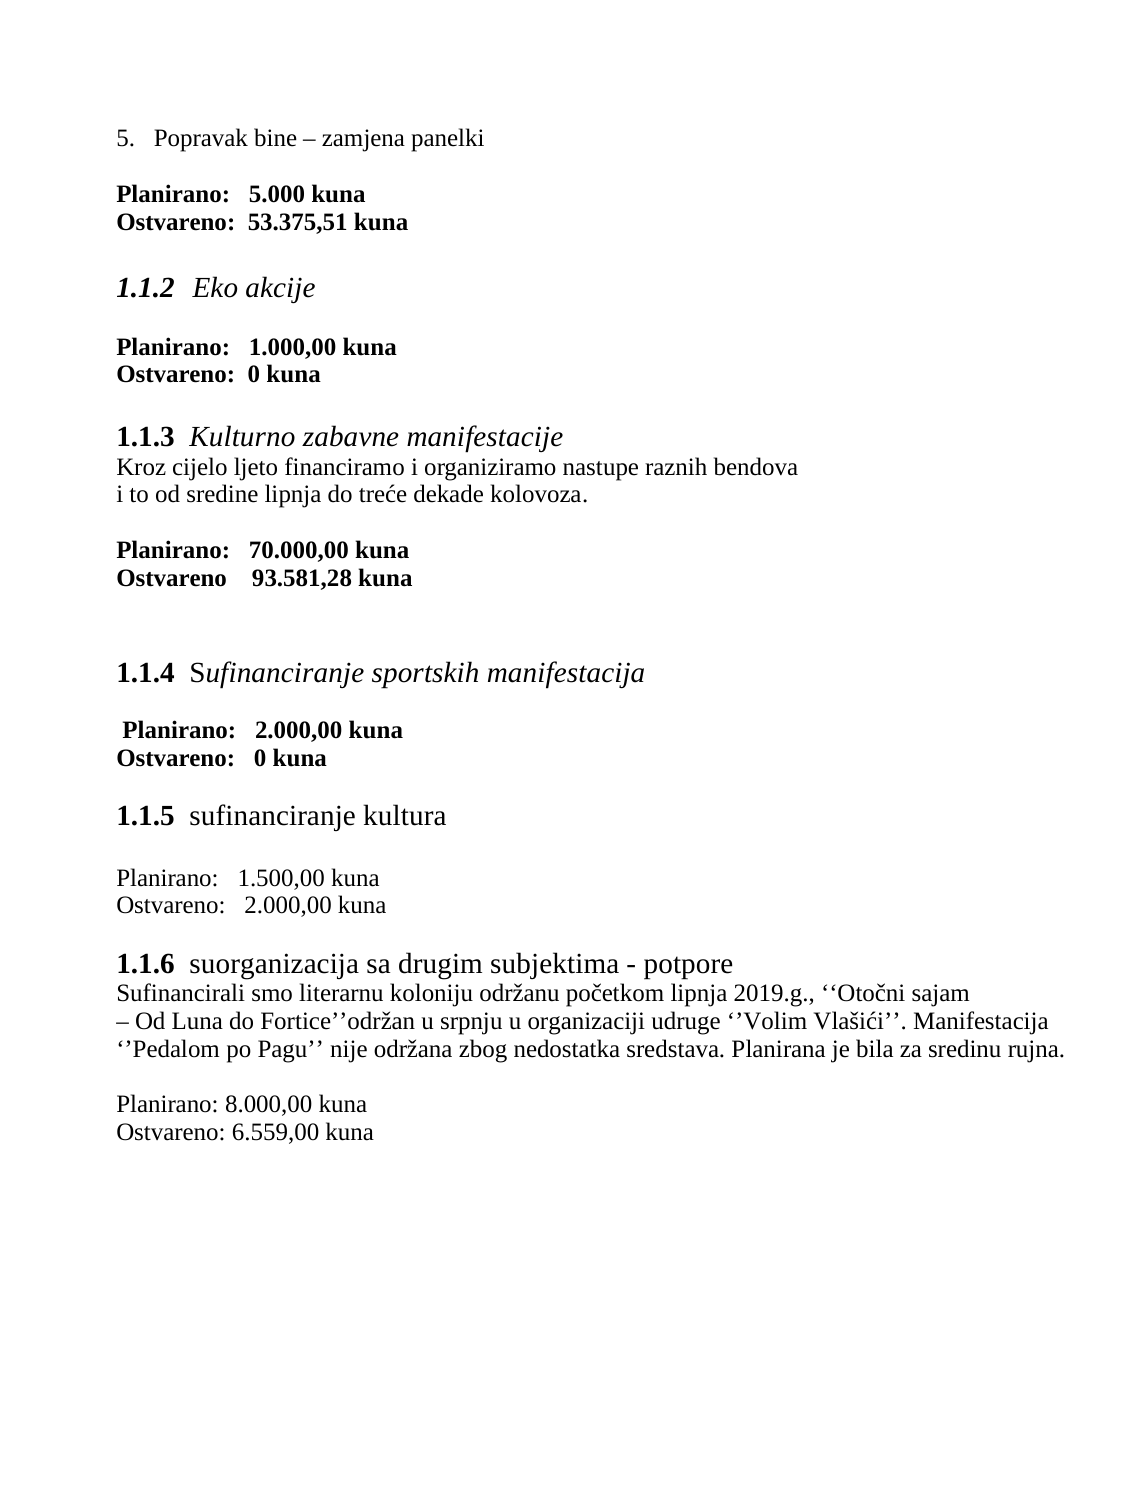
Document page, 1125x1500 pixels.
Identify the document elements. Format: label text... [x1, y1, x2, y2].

text_box 5. Popravak bine – zamjena panelki Planirano: 5.000 kuna Ostvareno: 53.375,51 kuna 1.1.2 Eko akcije Planirano: 1.000,00 kuna Ostvareno: 0 kuna 1.1.3 Kulturno zabavne manifestacije Kroz cijelo ljeto financiramo i organiziramo nastupe raznih bendova i to od sredine lipnja do treće dekade kolovoza. Planirano: 70.000,00 kuna Ostvareno 93.581,28 kuna 1.1.4 Sufinanciranje sportskih manifestacija Planirano: 2.000,00 kuna Ostvareno: 0 kuna 1.1.5 sufinanciranje kultura Planirano: 1.500,00 kuna Ostvareno: 2.000,00 kuna 1.1.6 suorganizacija sa drugim subjektima - potpore Sufinancirali smo literarnu koloniju održanu početkom lipnja 2019.g., ‘‘Otočni sajam – Od Luna do Fortice’’održan u srpnju u organizaciji udruge ‘’Volim Vlašići’’. Manifestacija ‘’Pedalom po Pagu’’ nije održana zbog nedostatka sredstava. Planirana je bila za sredinu rujna. Planirano: 8.000,00 kuna Ostvareno: 6.559,00 kuna [101, 88, 1088, 1182]
